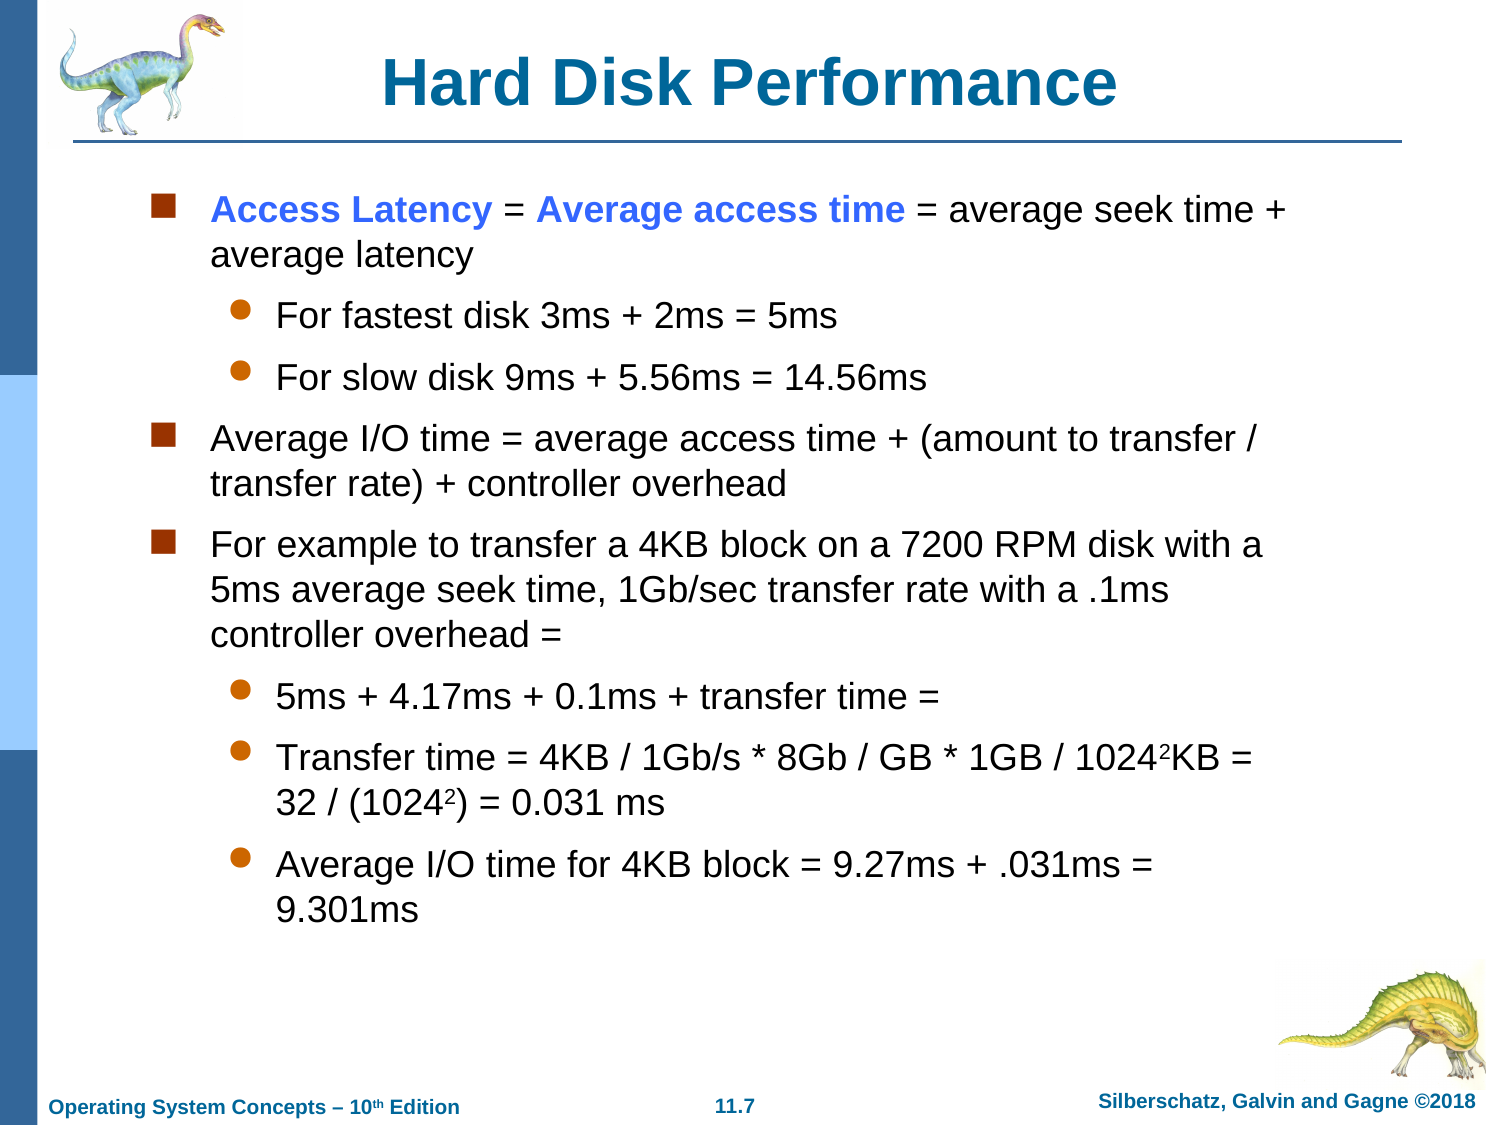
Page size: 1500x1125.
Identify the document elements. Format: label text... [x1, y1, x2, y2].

title Hard Disk Performance [75, 31, 1426, 127]
picture [1415, 1093, 1423, 1098]
picture [1275, 959, 1486, 1090]
list Access Latency = Average access time = average seek time + average latency For fastest disk 3ms + 2ms = 5ms For slow disk 9ms + 5.56ms = 14.56ms Average I/O time = average access time + (amount to transfer / transfer rate) + controller overhead For example to transfer a 4KB block on a 7200 RPM disk with a 5ms average seek time, 1Gb/sec transfer rate with a .1ms controller overhead = 5ms + 4.17ms + 0.1ms + transfer time = Transfer time = 4KB / 1Gb/s * 8Gb / GB * 1GB / 10242KB = 32 / (10242) = 0.031 ms Average I/O time for 4KB block = 9.27ms + .031ms = 9.301ms [139, 177, 1319, 1008]
picture [46, 0, 243, 149]
